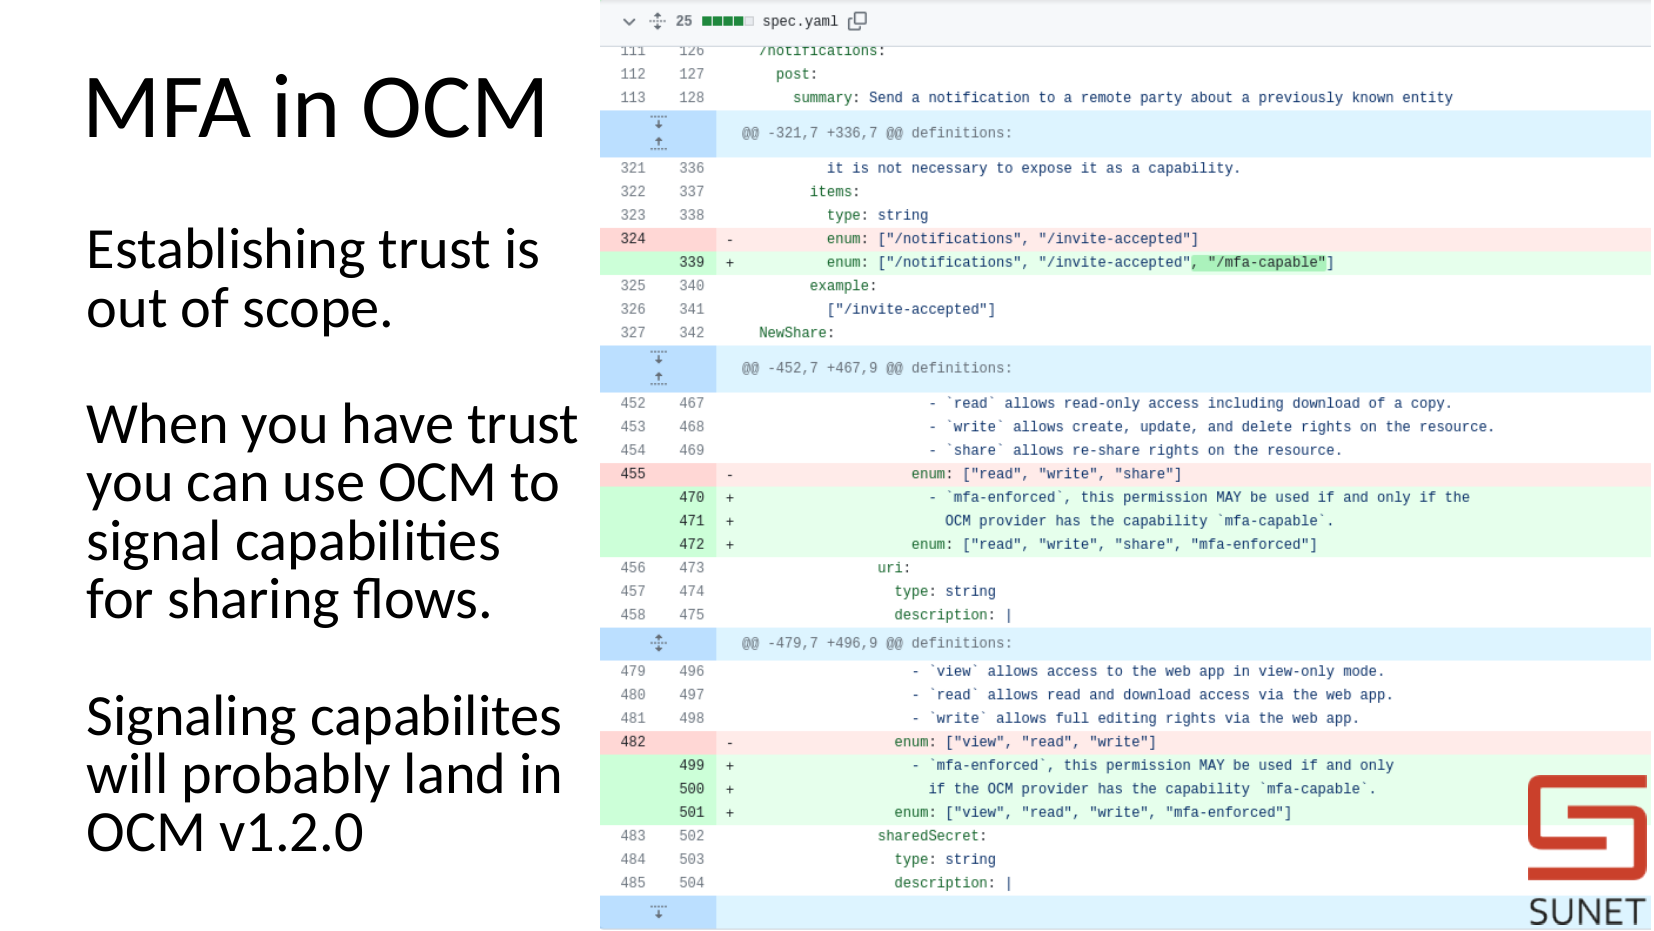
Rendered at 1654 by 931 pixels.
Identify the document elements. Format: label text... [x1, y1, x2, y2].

picture [600, 0, 1651, 931]
title MFA in OCM [82, 37, 1571, 193]
subtitle Establishing trust is out of scope. When you have trust you can use OCM to signal capabilities for sharing flows. Signaling capabilites will probably land in OCM v1.2.0 [86, 225, 1576, 867]
